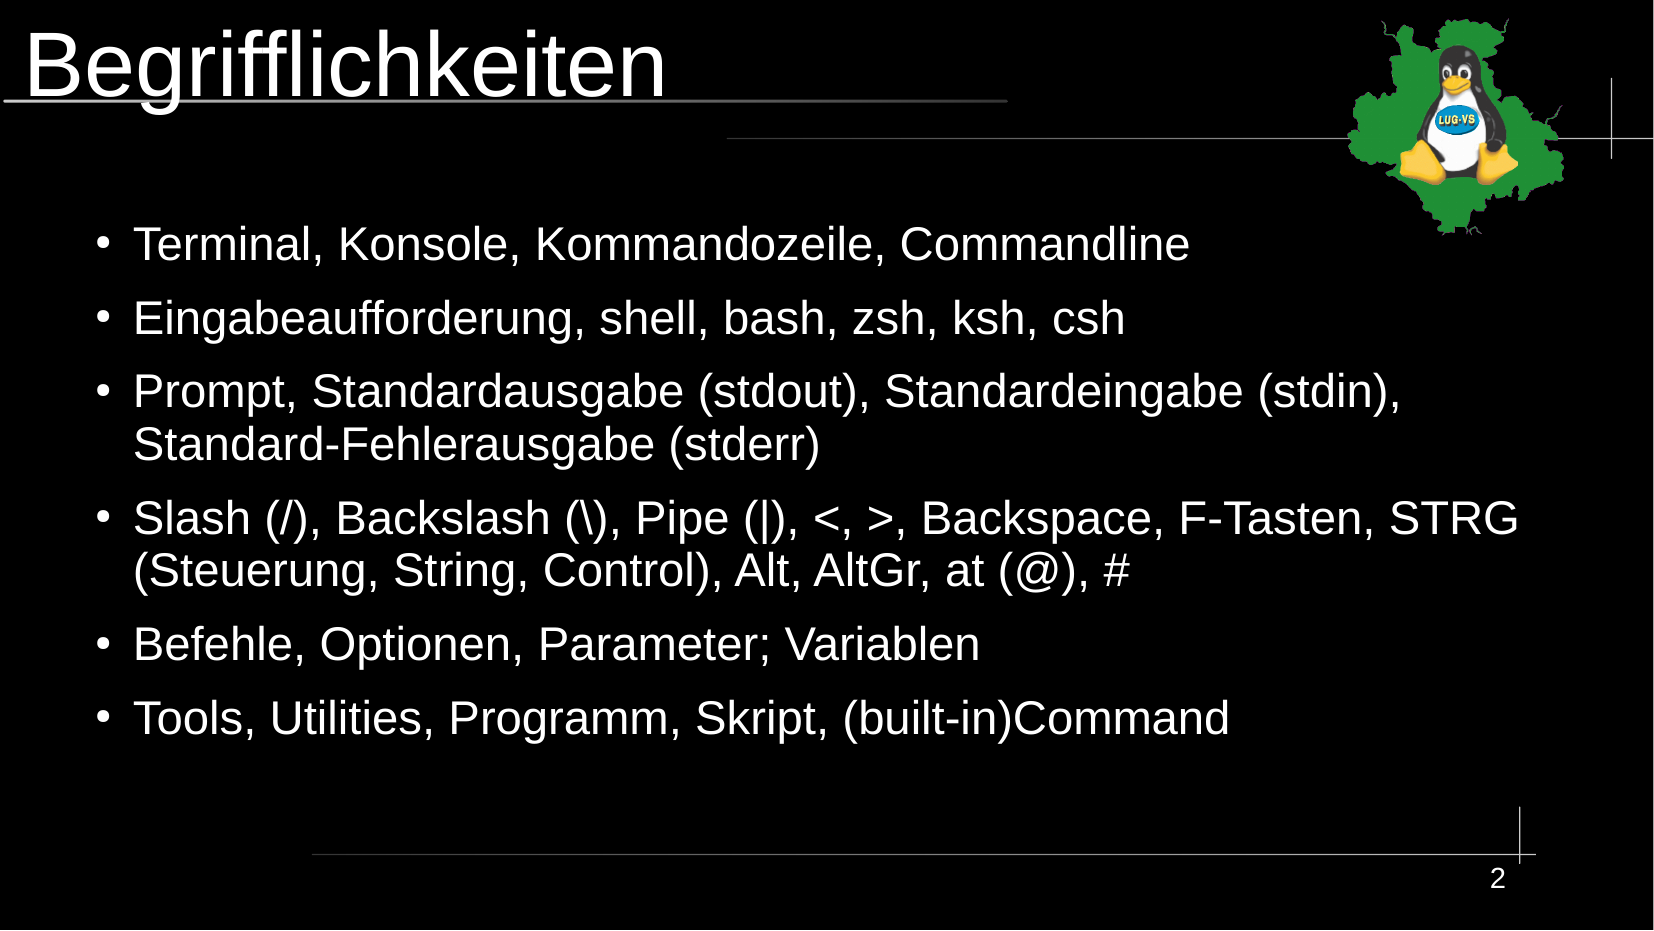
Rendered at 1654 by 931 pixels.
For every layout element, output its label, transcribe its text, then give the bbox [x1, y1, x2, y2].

title Begrifflichkeiten [23, 11, 1589, 119]
list Terminal, Konsole, Kommandozeile, Commandline Eingabeaufforderung, shell, bash, zsh, ksh, csh Prompt, Standardausgabe (stdout), Standardeingabe (stdin), Standard-Fehlerausgabe (stderr) Slash (/), Backslash (\), Pipe (|), <, >, Backspace, F-Tasten, STRG (Steuerung, String, Control), Alt, AltGr, at (@), # Befehle, Optionen, Parameter; Variablen Tools, Utilities, Programm, Skript, (built-in)Command [82, 217, 1571, 758]
picture [1341, 12, 1571, 237]
